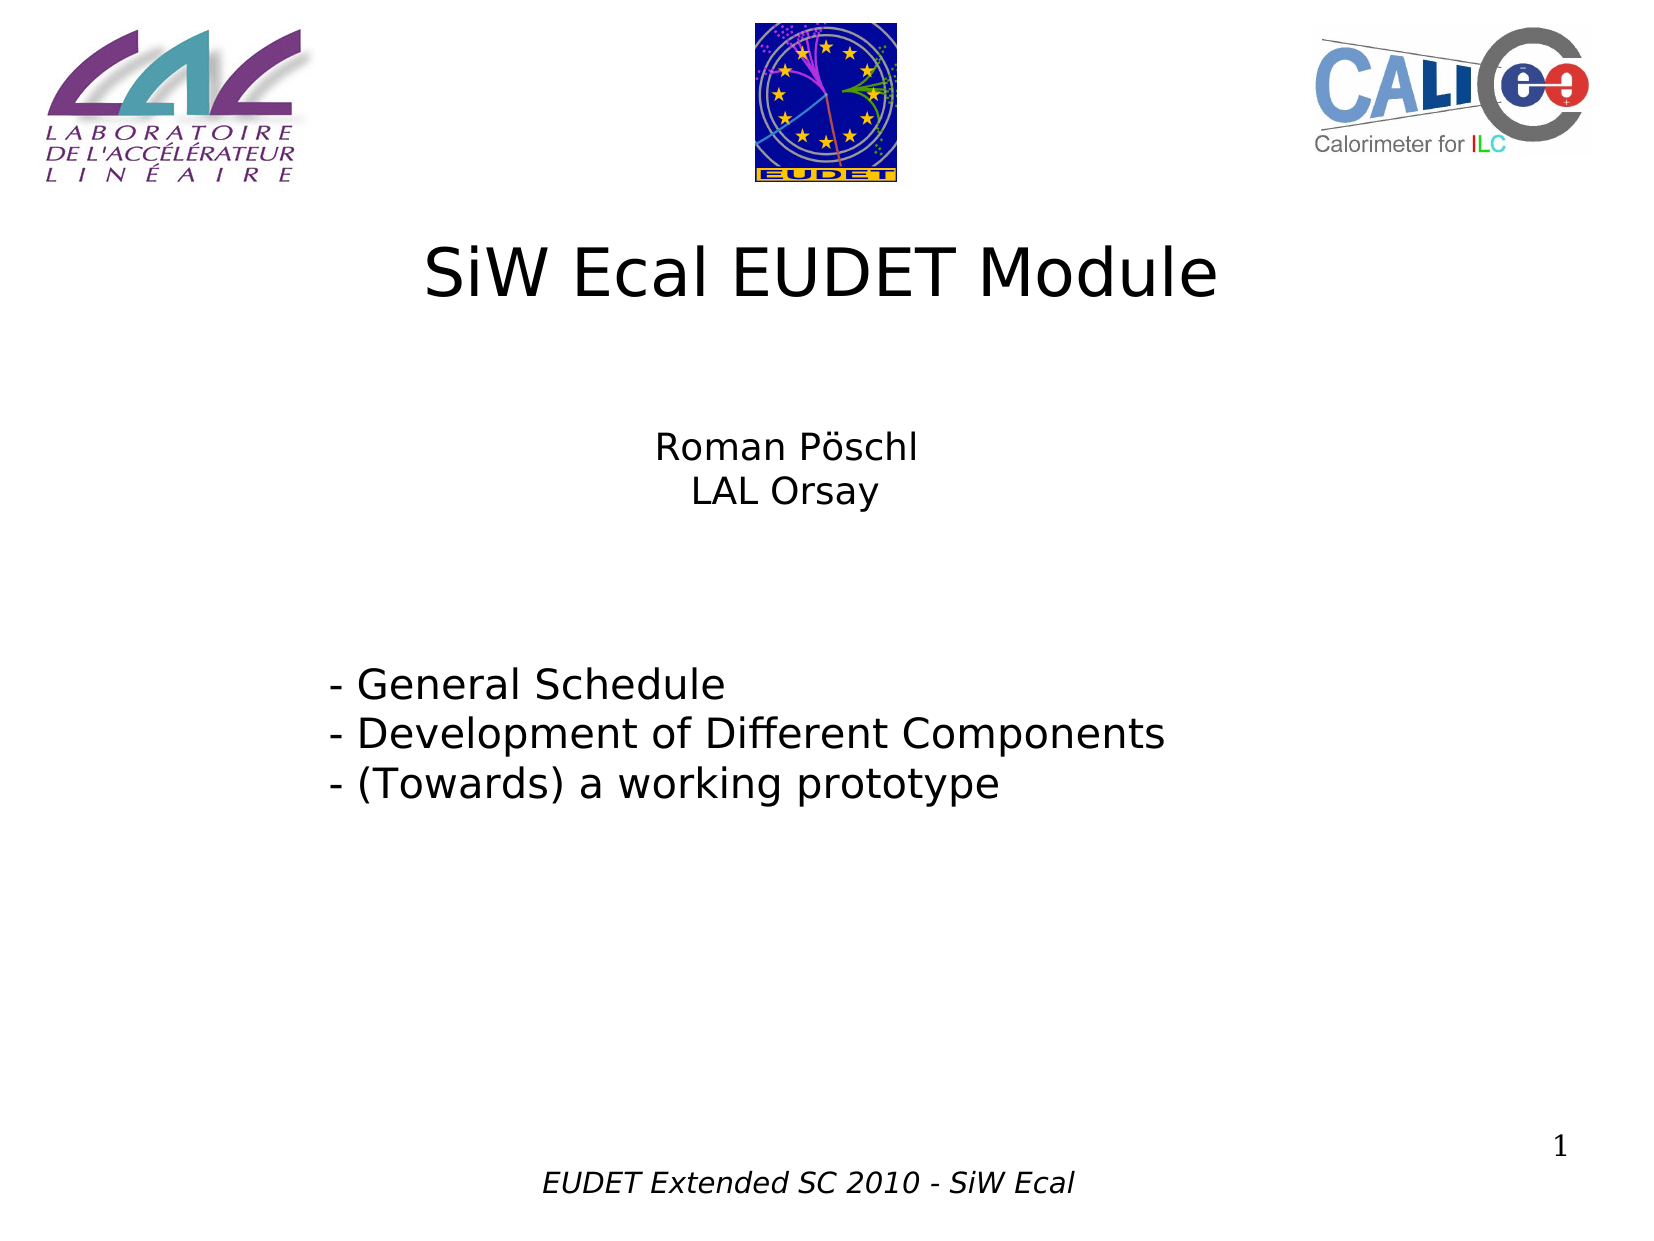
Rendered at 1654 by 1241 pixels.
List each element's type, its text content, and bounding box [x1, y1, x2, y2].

text_box SiW Ecal EUDET Module [408, 226, 1258, 495]
text_box - General Schedule - Development of Different Components - (Towards) a working prototype [313, 653, 1512, 940]
text_box Roman Pöschl LAL Orsay [459, 418, 1179, 608]
picture [755, 23, 897, 182]
picture [1311, 22, 1591, 155]
picture [39, 23, 319, 188]
